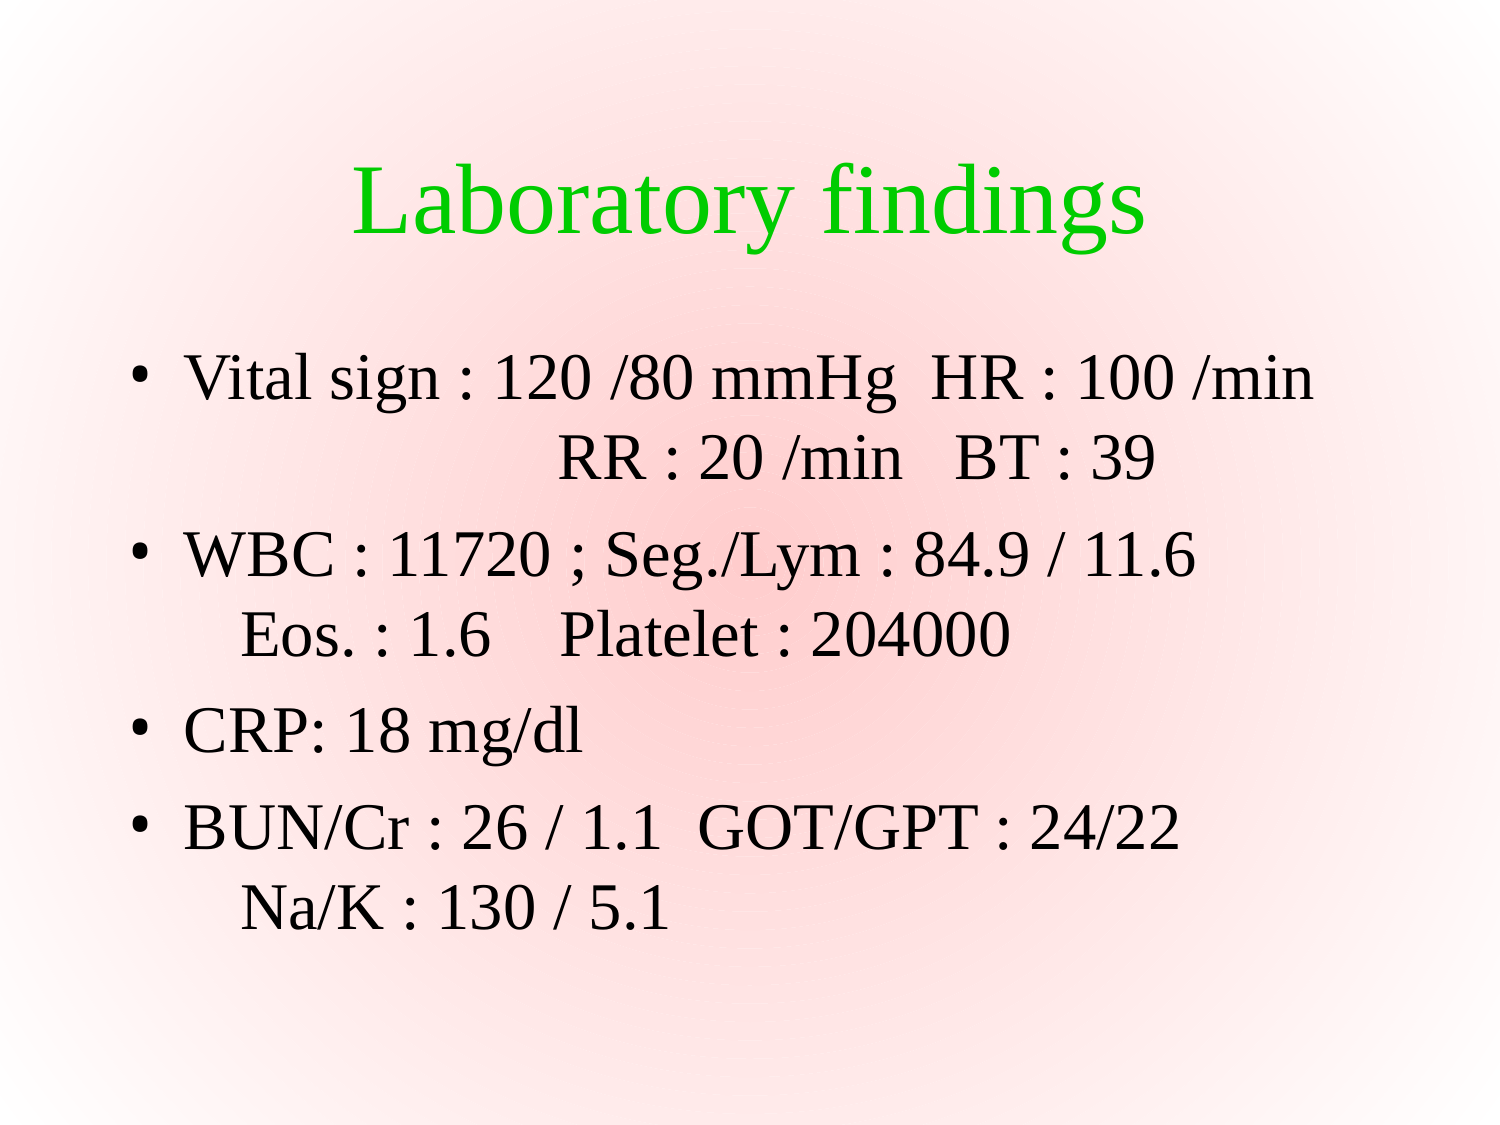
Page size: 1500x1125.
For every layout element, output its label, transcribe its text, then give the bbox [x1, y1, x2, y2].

title Laboratory findings [112, 99, 1388, 288]
list Vital sign : 120 /80 mmHg HR : 100 /min RR : 20 /min BT : 39 WBC : 11720 ; Seg./Lym : 84.9 / 11.6 Eos. : 1.6 Platelet : 204000 CRP: 18 mg/dl BUN/Cr : 26 / 1.1 GOT/GPT : 24/22 Na/K : 130 / 5.1 [112, 324, 1388, 1000]
